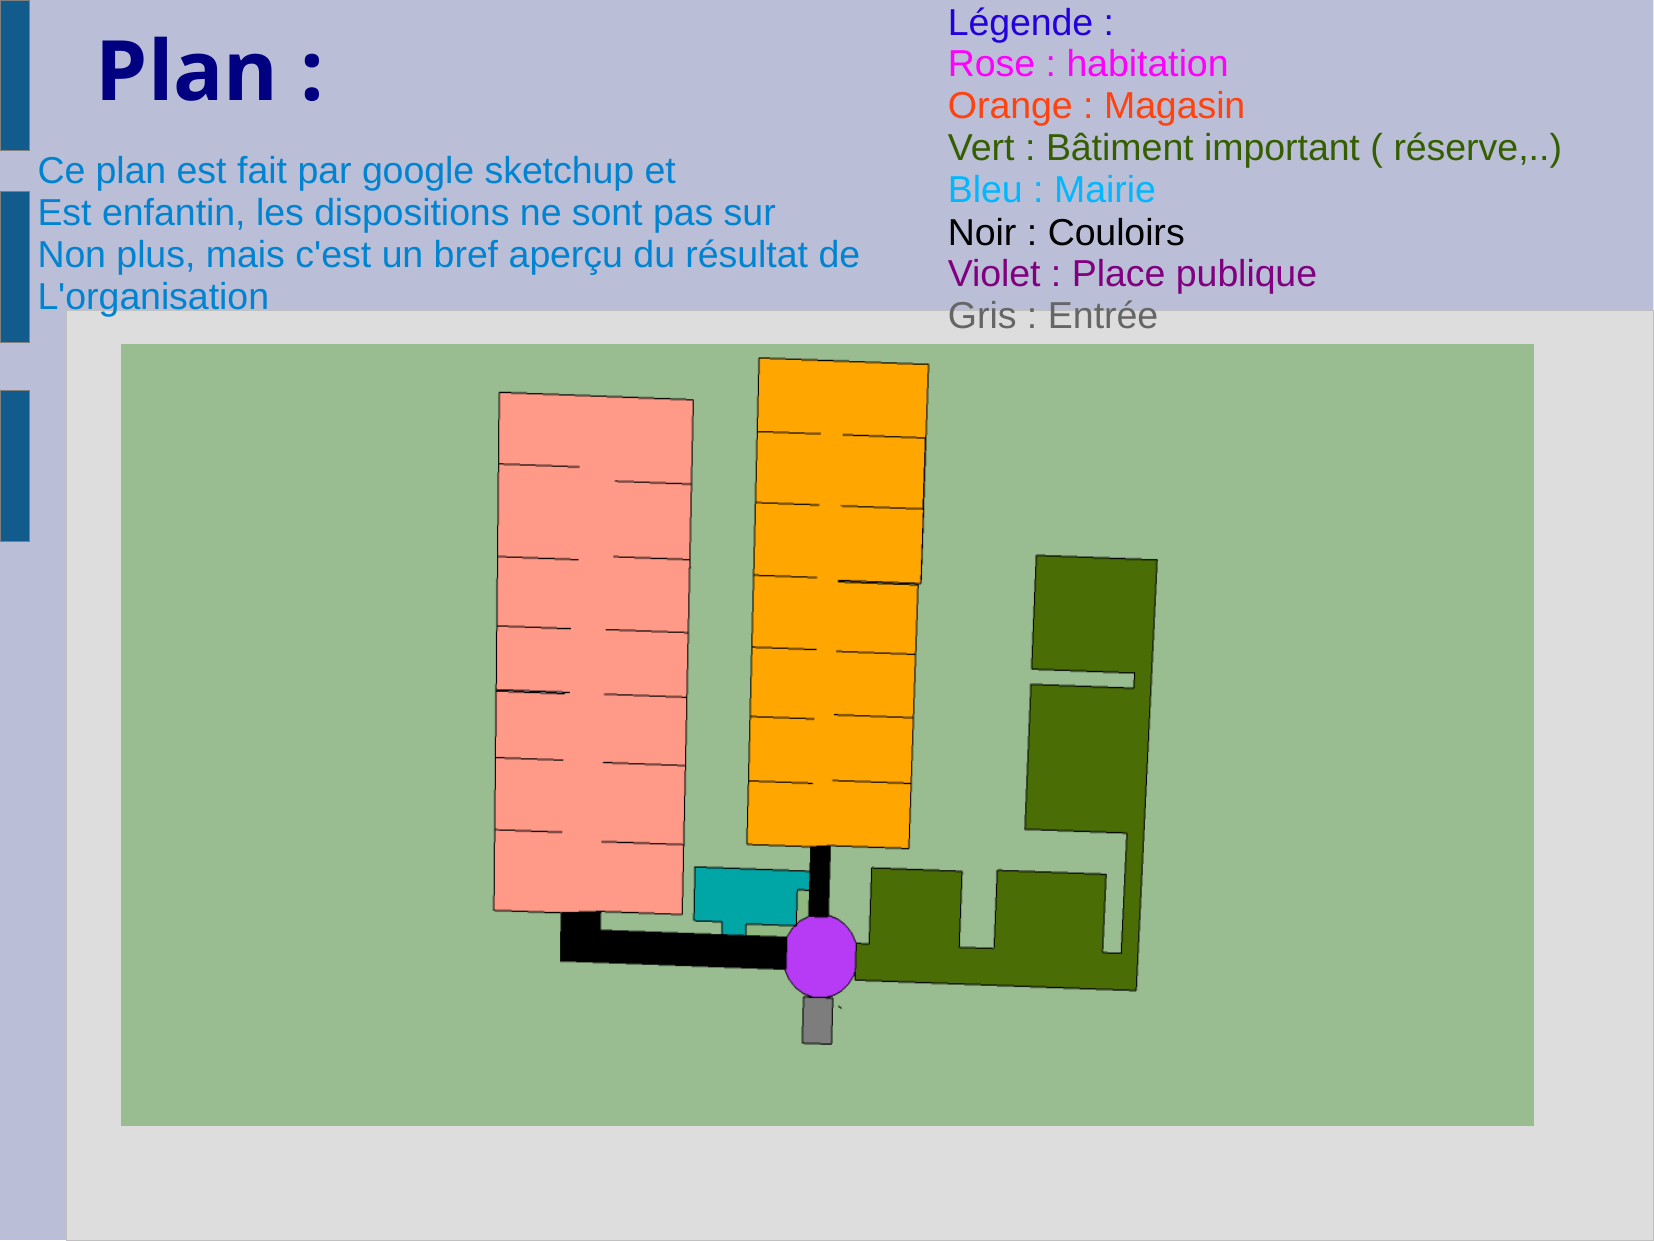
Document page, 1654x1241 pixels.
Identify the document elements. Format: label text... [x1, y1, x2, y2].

picture [121, 344, 1534, 1127]
text_box Légende : Rose : habitation Orange : Magasin Vert : Bâtiment important ( réserve,..) Bleu : Mairie Noir : Couloirs Violet : Place publique Gris : Entrée [933, 0, 1583, 345]
text_box Ce plan est fait par google sketchup et Est enfantin, les dispositions ne sont pas sur Non plus, mais c'est un bref aperçu du résultat de L'organisation [22, 141, 886, 325]
title Plan : [0, 0, 917, 172]
